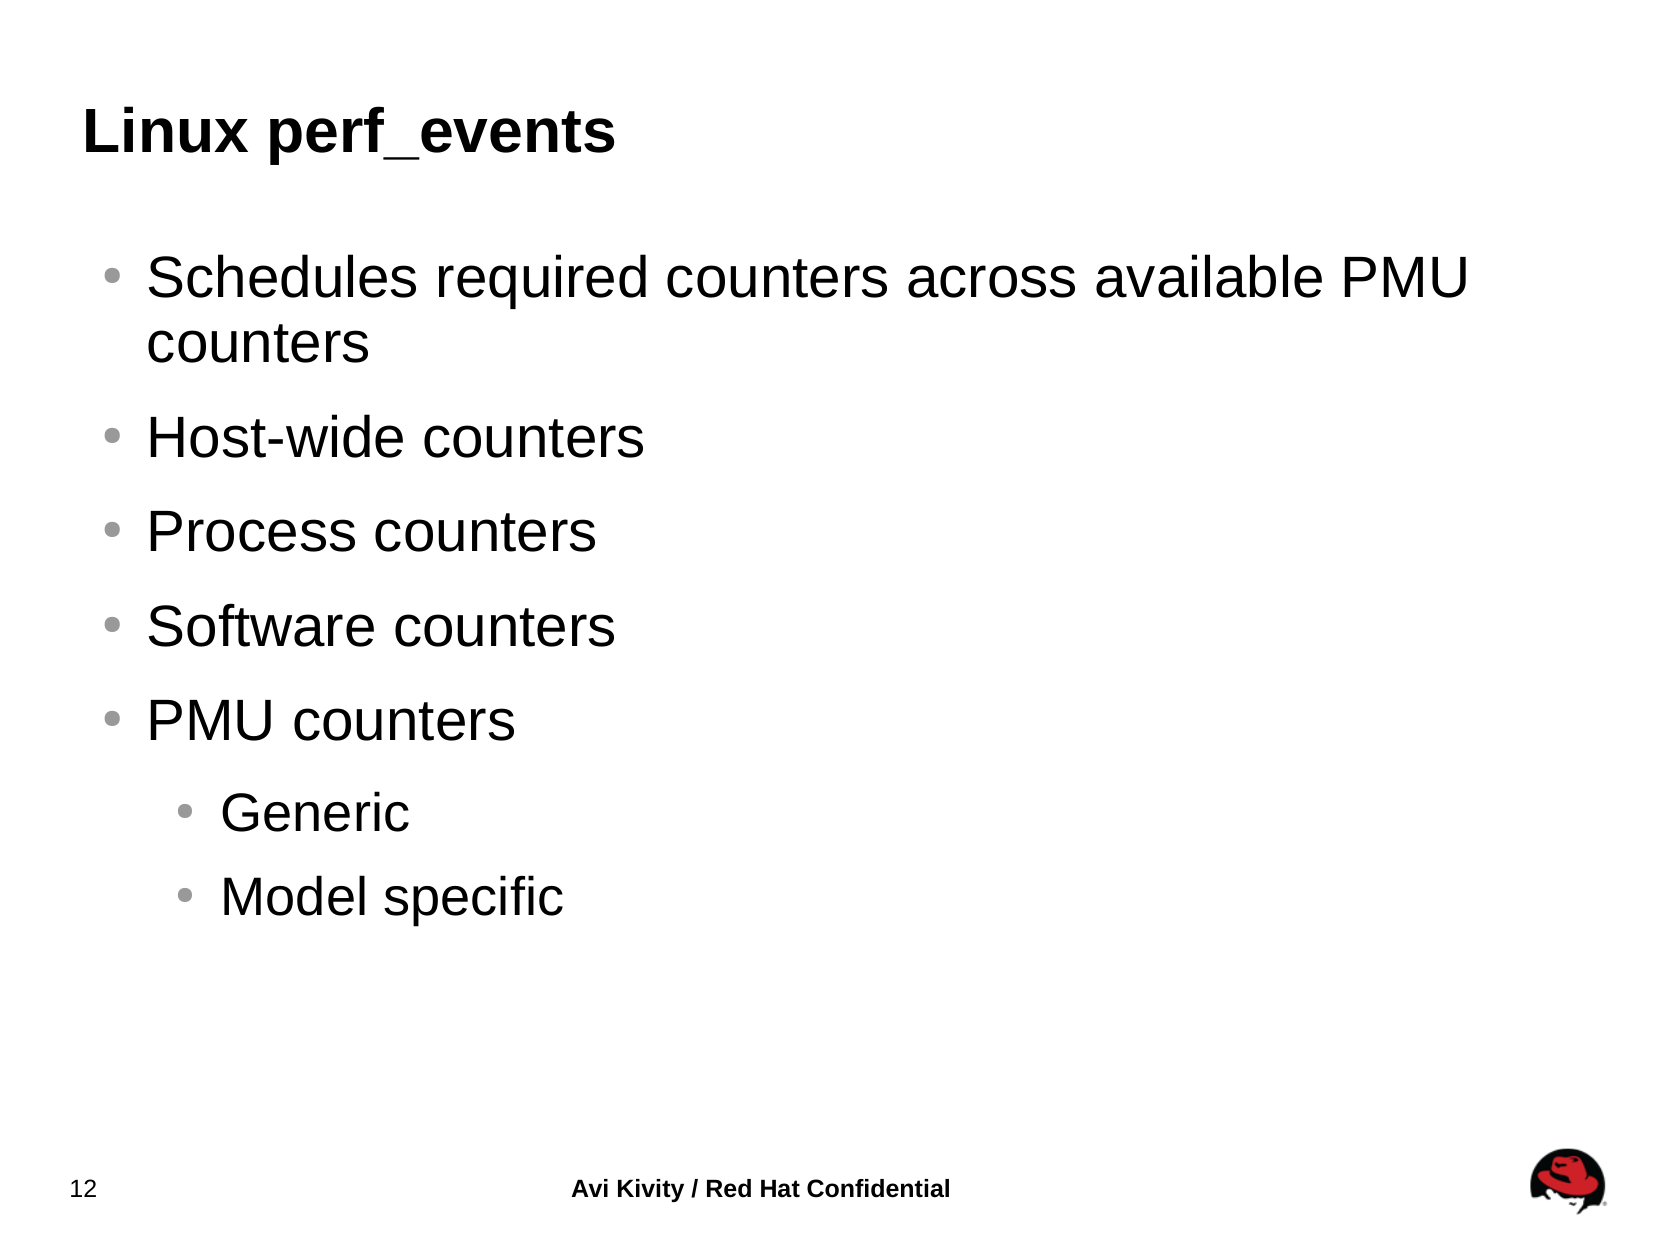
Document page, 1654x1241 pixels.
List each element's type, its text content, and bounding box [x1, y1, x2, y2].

title Linux perf_events [82, 37, 1571, 226]
list Schedules required counters across available PMU counters Host-wide counters Process counters Software counters PMU counters Generic Model specific [86, 244, 1576, 1039]
picture [1529, 1146, 1613, 1224]
